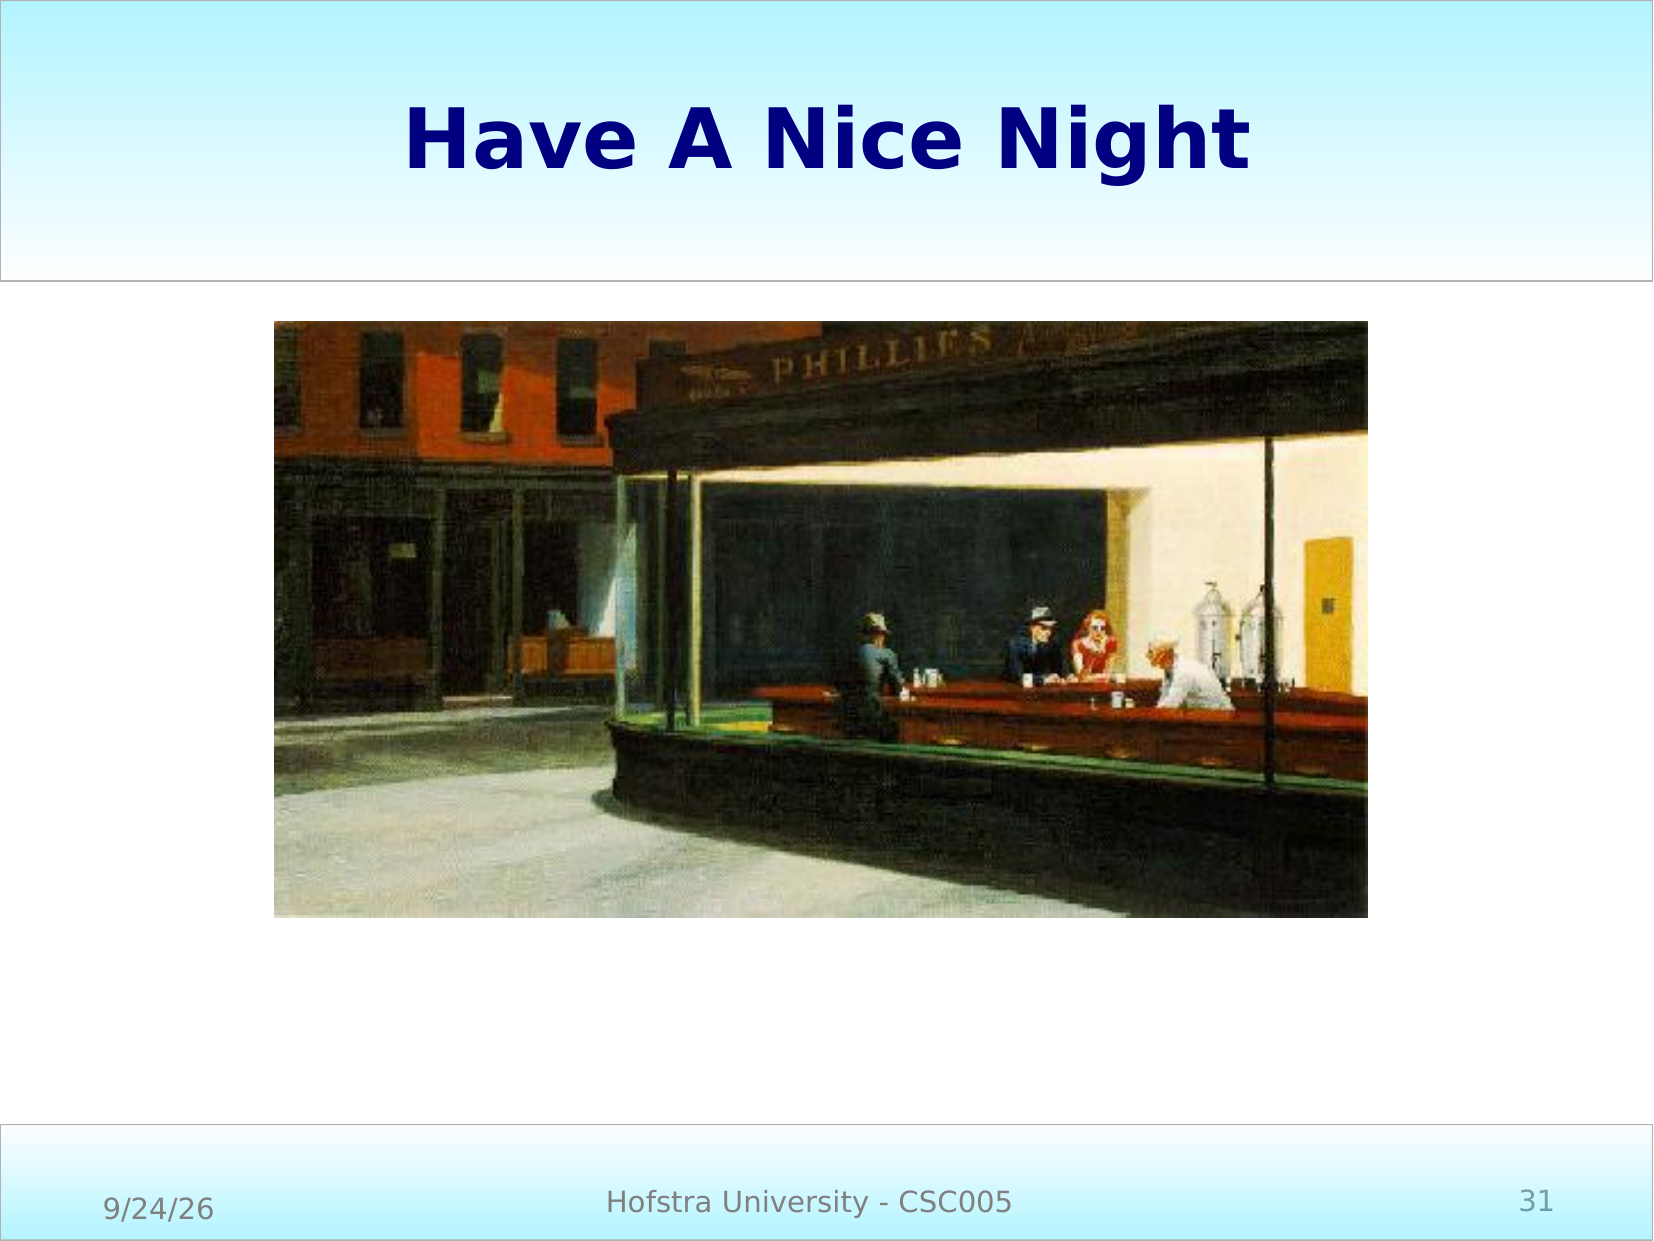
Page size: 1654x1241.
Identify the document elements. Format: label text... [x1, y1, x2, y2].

picture [274, 321, 1368, 919]
title Have A Nice Night [78, 10, 1576, 270]
